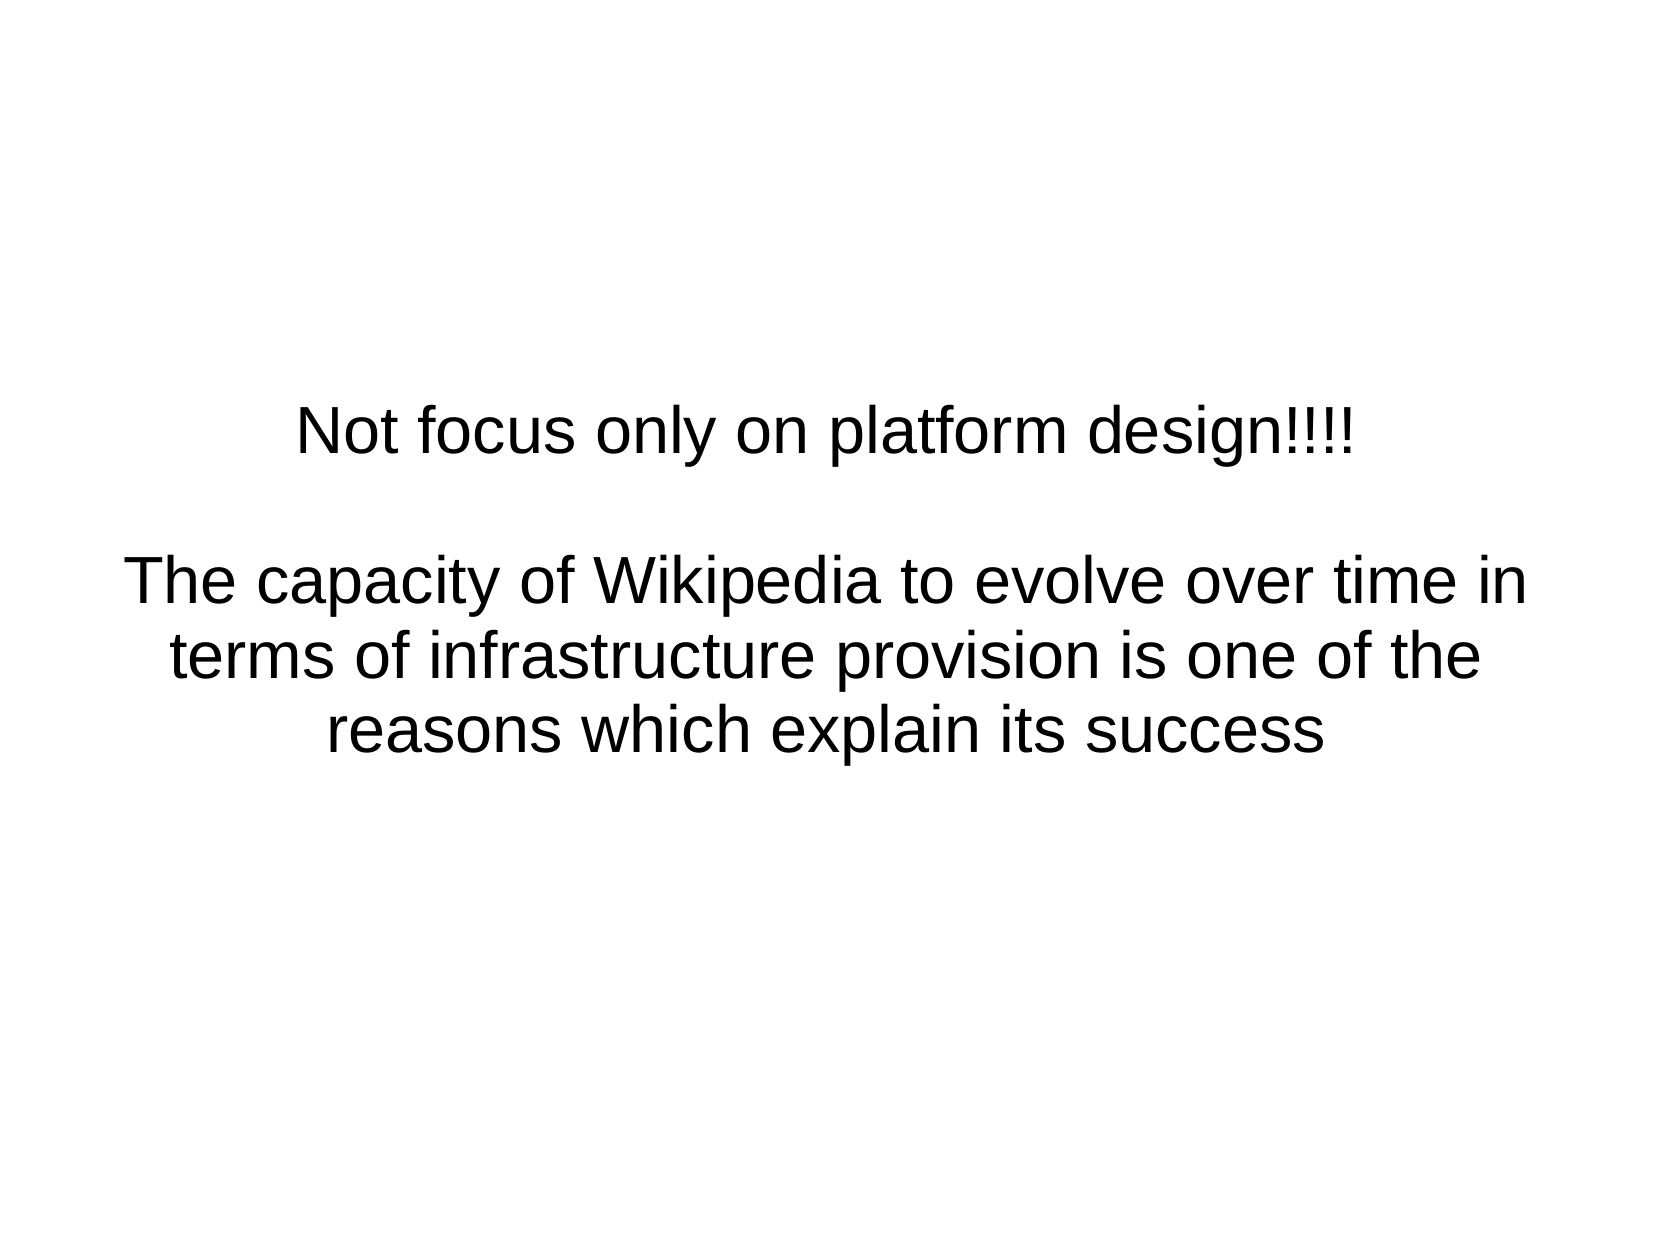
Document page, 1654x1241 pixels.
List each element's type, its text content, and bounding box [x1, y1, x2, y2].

subtitle Not focus only on platform design!!!! The capacity of Wikipedia to evolve over time in terms of infrastructure provision is one of the reasons which explain its success [82, 59, 1571, 1102]
